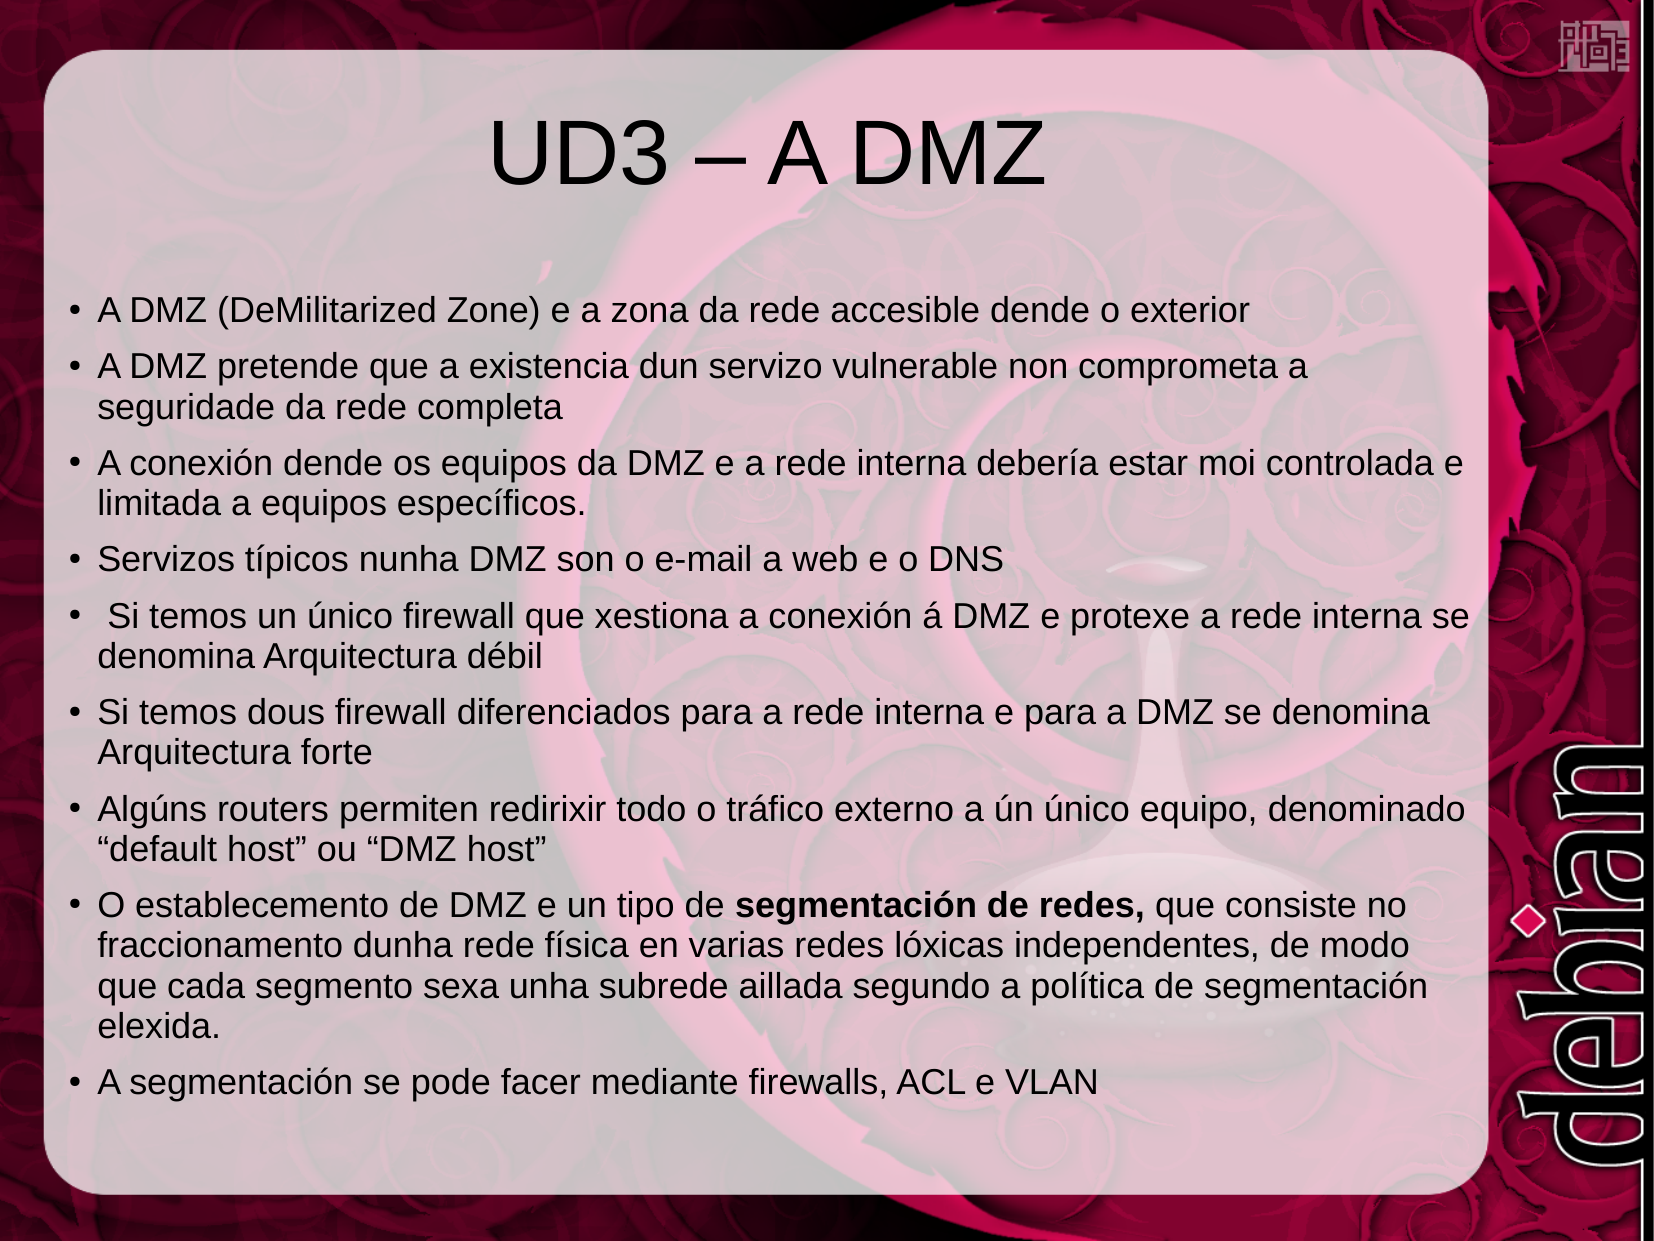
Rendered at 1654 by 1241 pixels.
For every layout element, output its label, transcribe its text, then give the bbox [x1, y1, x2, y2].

picture [0, 0, 1654, 1241]
title UD3 – A DMZ [59, 49, 1477, 257]
list A DMZ (DeMilitarized Zone) e a zona da rede accesible dende o exterior A DMZ pretende que a existencia dun servizo vulnerable non comprometa a seguridade da rede completa A conexión dende os equipos da DMZ e a rede interna debería estar moi controlada e limitada a equipos específicos. Servizos típicos nunha DMZ son o e-mail a web e o DNS Si temos un único firewall que xestiona a conexión á DMZ e protexe a rede interna se denomina Arquitectura débil Si temos dous firewall diferenciados para a rede interna e para a DMZ se denomina Arquitectura forte Algúns routers permiten redirixir todo o tráfico externo a ún único equipo, denominado “default host” ou “DMZ host” O establecemento de DMZ e un tipo de segmentación de redes, que consiste no fraccionamento dunha rede física en varias redes lóxicas independentes, de modo que cada segmento sexa unha subrede aillada segundo a política de segmentación elexida. A segmentación se pode facer mediante firewalls, ACL e VLAN [59, 290, 1477, 1109]
